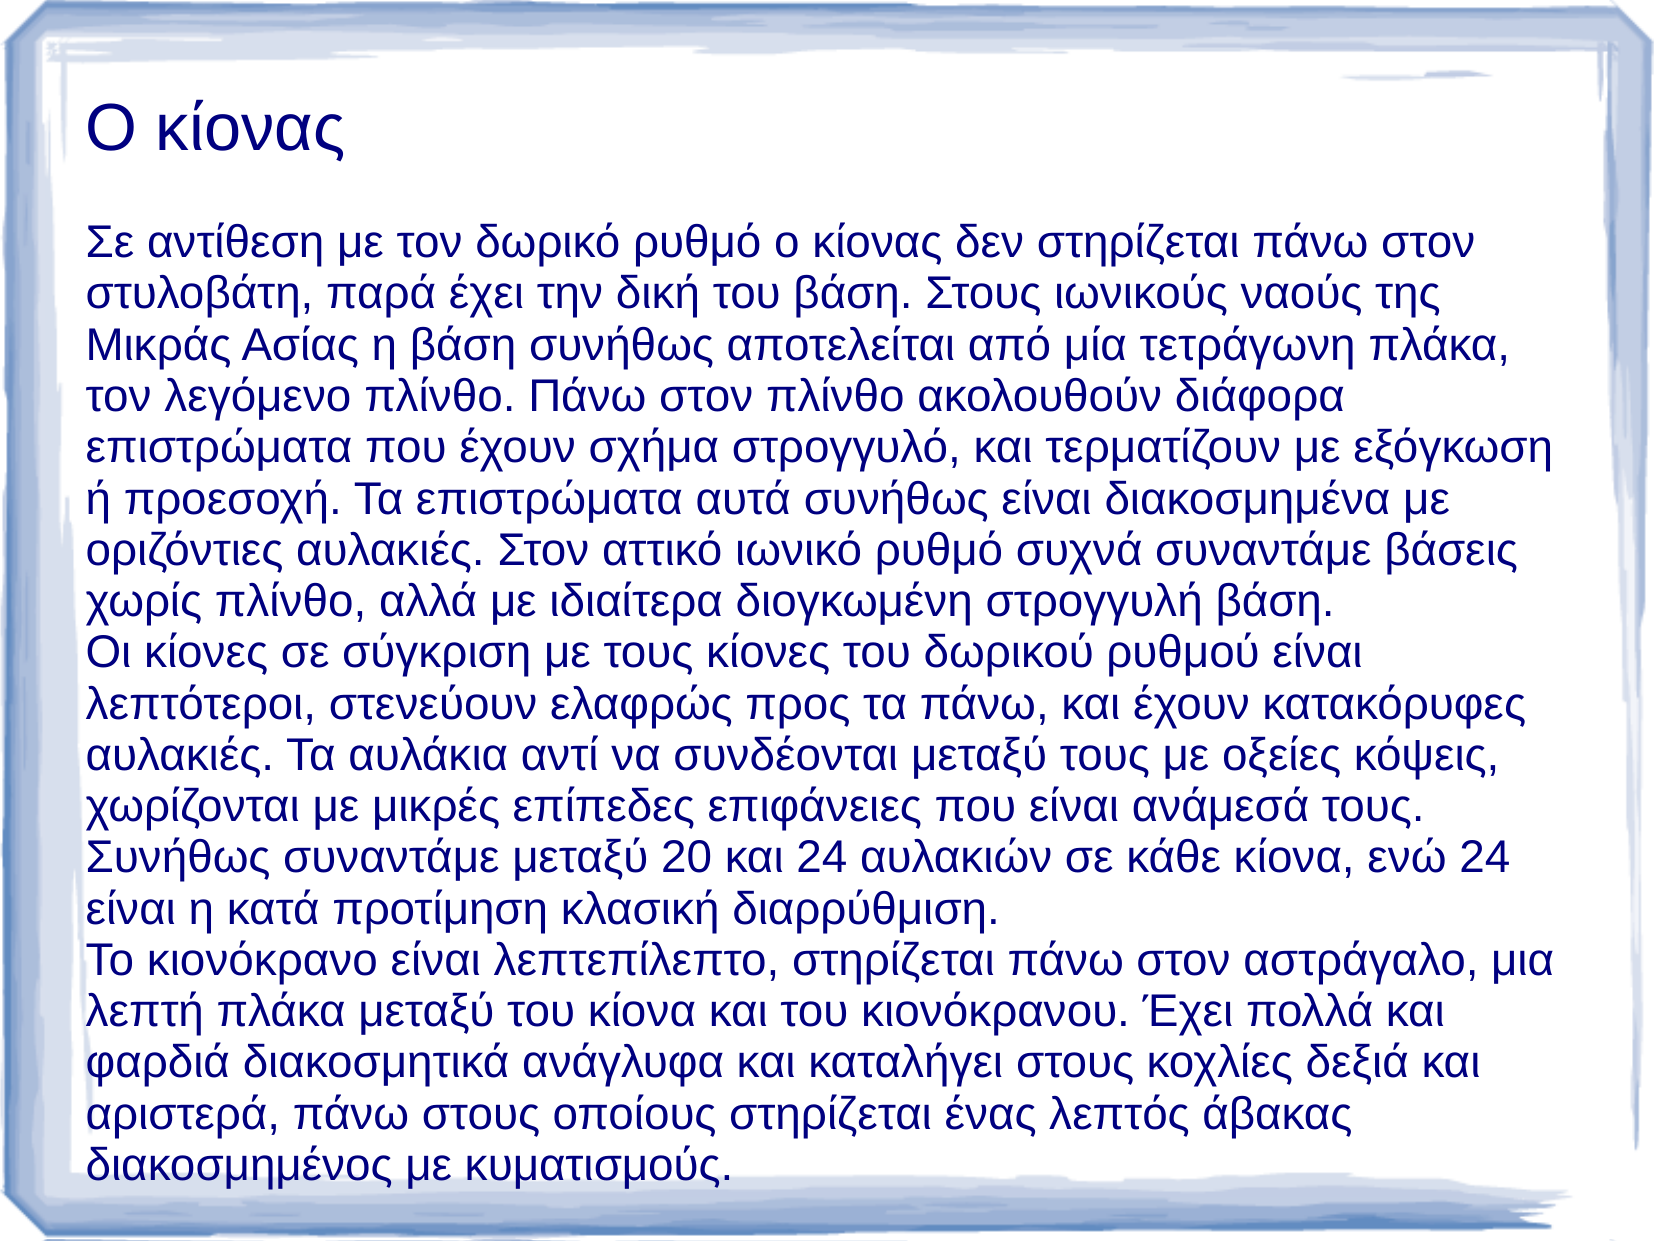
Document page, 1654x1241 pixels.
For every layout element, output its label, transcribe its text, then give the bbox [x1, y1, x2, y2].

text_box Ο κίονας Σε αντίθεση με τον δωρικό ρυθμό ο κίονας δεν στηρίζεται πάνω στον στυλοβάτη, παρά έχει την δική του βάση. Στους ιωνικούς ναούς της Μικράς Ασίας η βάση συνήθως αποτελείται από μία τετράγωνη πλάκα, τον λεγόμενο πλίνθο. Πάνω στον πλίνθο ακολουθούν διάφορα επιστρώματα που έχουν σχήμα στρογγυλό, και τερματίζουν με εξόγκωση ή προεσοχή. Τα επιστρώματα αυτά συνήθως είναι διακοσμημένα με οριζόντιες αυλακιές. Στον αττικό ιωνικό ρυθμό συχνά συναντάμε βάσεις χωρίς πλίνθο, αλλά με ιδιαίτερα διογκωμένη στρογγυλή βάση. Οι κίονες σε σύγκριση με τους κίονες του δωρικού ρυθμού είναι λεπτότεροι, στενεύουν ελαφρώς προς τα πάνω, και έχουν κατακόρυφες αυλακιές. Τα αυλάκια αντί να συνδέονται μεταξύ τους με οξείες κόψεις, χωρίζονται με μικρές επίπεδες επιφάνειες που είναι ανάμεσά τους. Συνήθως συναντάμε μεταξύ 20 και 24 αυλακιών σε κάθε κίονα, ενώ 24 είναι η κατά προτίμηση κλασική διαρρύθμιση. Το κιονόκρανο είναι λεπτεπίλεπτο, στηρίζεται πάνω στον αστράγαλο, μια λεπτή πλάκα μεταξύ του κίονα και του κιονόκρανου. Έχει πολλά και φαρδιά διακοσμητικά ανάγλυφα και καταλήγει στους κοχλίες δεξιά και αριστερά, πάνω στους οποίους στηρίζεται ένας λεπτός άβακας διακοσμημένος με κυματισμούς. [70, 82, 1571, 1193]
picture [0, 0, 1654, 1241]
